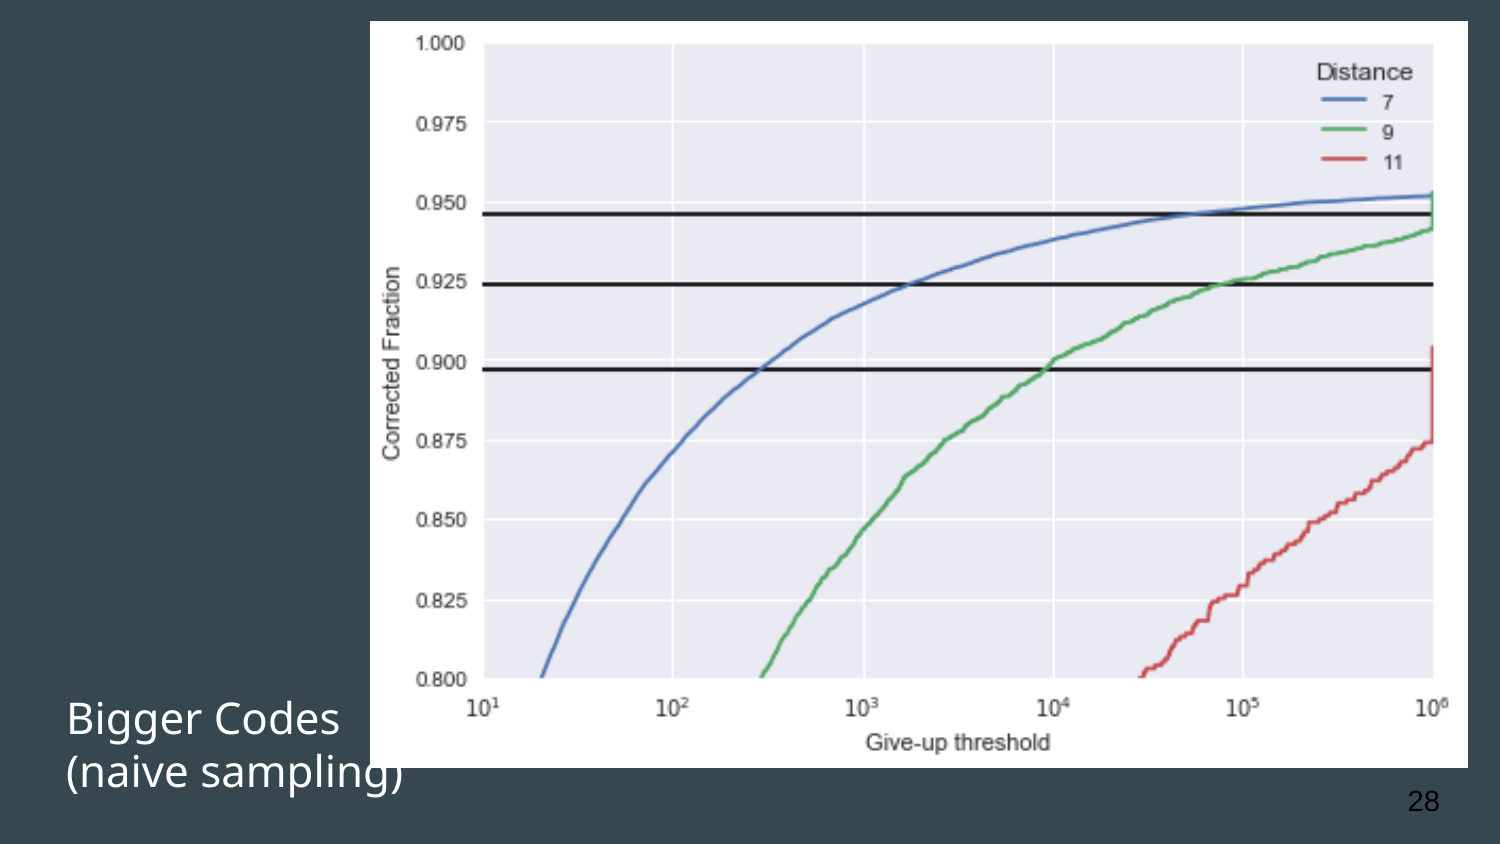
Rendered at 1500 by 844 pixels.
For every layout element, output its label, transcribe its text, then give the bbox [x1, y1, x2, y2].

list Bigger Codes (naive sampling) [51, 694, 1036, 794]
slide_number <number> [1392, 767, 1483, 833]
picture [370, 21, 1468, 768]
